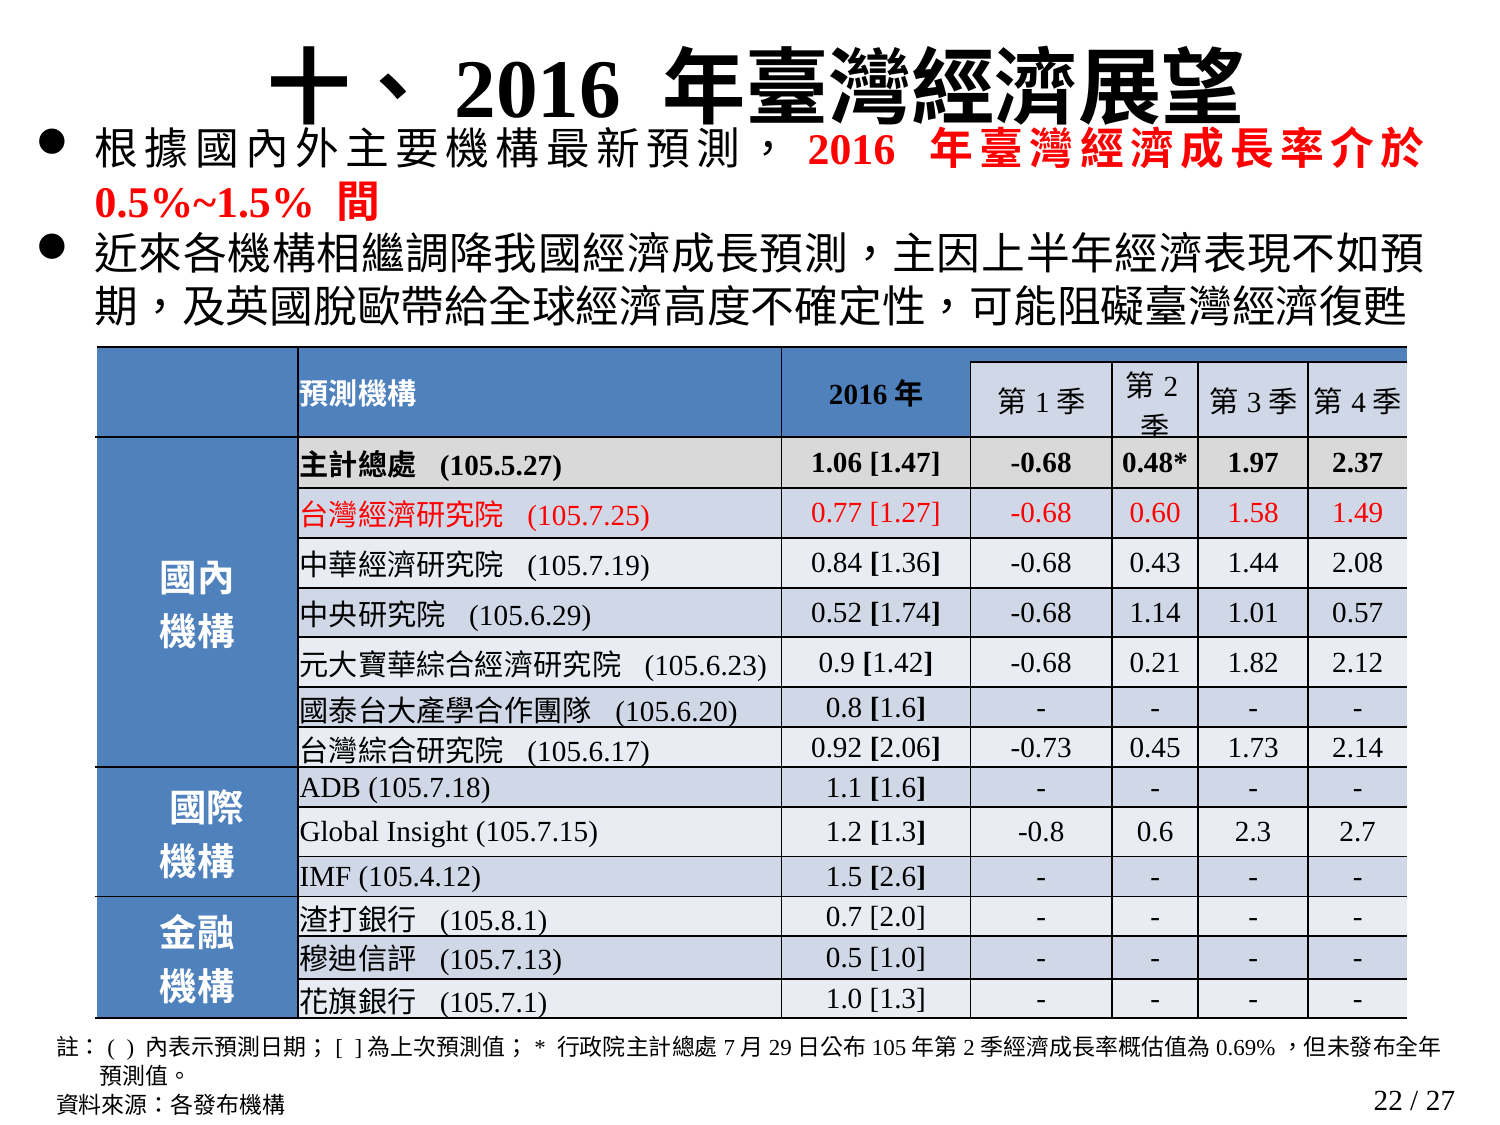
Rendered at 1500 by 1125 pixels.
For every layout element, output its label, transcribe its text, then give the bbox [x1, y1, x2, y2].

table_cell 0.6 [1113, 808, 1197, 856]
table_header [1188, 348, 1298, 361]
table_cell -0.68 [971, 589, 1111, 636]
table_cell - [971, 768, 1111, 806]
table_cell 第3季 [1199, 363, 1307, 436]
table_cell 主計總處 (105.5.27) [299, 438, 781, 487]
table_cell 2.14 [1309, 728, 1407, 766]
table_cell Global Insight (105.7.15) [299, 808, 781, 856]
table_cell - [971, 980, 1111, 1017]
table_cell 渣打銀行 (105.8.1) [299, 897, 781, 935]
table_cell - [1113, 897, 1197, 935]
table_cell 2.7 [1309, 808, 1407, 856]
table_cell 0.84 [1.36] [782, 539, 970, 587]
table_cell 0.21 [1113, 638, 1197, 686]
table_cell 1.14 [1113, 589, 1197, 636]
text_box 註：( ) 內表示預測日期；[ ]為上次預測值；* 行政院主計總處7月29日公布105年第2季經濟成長率概估值為0.69%，但未發布全年預測值。 資料來源：各發布機構 [41, 1023, 1471, 1125]
table_cell - [1309, 768, 1407, 806]
table_cell 1.5 [2.6] [782, 857, 970, 896]
table_cell -0.68 [971, 638, 1111, 686]
table_header 預測機構 [299, 348, 781, 436]
table_cell 0.8 [1.6] [782, 688, 970, 726]
table_header 2016年 [782, 348, 970, 436]
table_cell 第2季 [1113, 363, 1197, 436]
table_cell 1.44 [1199, 539, 1307, 587]
table_cell - [1309, 937, 1407, 978]
table_cell 1.06 [1.47] [782, 438, 970, 487]
table_cell 1.58 [1199, 489, 1307, 537]
table_cell 1.0 [1.3] [782, 980, 970, 1017]
table_cell - [971, 688, 1111, 726]
table_cell 花旗銀行 (105.7.1) [299, 980, 781, 1017]
table_cell - [1309, 897, 1407, 935]
table_cell 中央研究院 (105.6.29) [299, 589, 781, 636]
table_cell 0.43 [1113, 539, 1197, 587]
table_cell -0.73 [971, 728, 1111, 766]
table_cell 國內 機構 [97, 438, 297, 766]
table_cell 元大寶華綜合經濟研究院 (105.6.23) [299, 638, 781, 686]
table_cell 1.01 [1199, 589, 1307, 636]
text_box 根據國內外主要機構最新預測，2016 年臺灣經濟成長率介於 0.5%~1.5% 間 近來各機構相繼調降我國經濟成長預測，主因上半年經濟表現不如預期，及英國脫歐帶給全球經濟高度不確定性，可能阻礙臺灣經濟復甦 [0, 123, 1447, 327]
table_cell -0.68 [971, 438, 1111, 487]
table_header [97, 348, 297, 436]
table_cell 1.49 [1309, 489, 1407, 537]
table_cell - [971, 857, 1111, 896]
table_cell 0.5 [1.0] [782, 937, 970, 978]
table_cell 0.48* [1113, 438, 1197, 487]
table_cell 1.82 [1199, 638, 1307, 686]
table_cell 國際 機構 [97, 768, 297, 896]
table_cell - [1199, 688, 1307, 726]
table_cell 2.12 [1309, 638, 1407, 686]
table_cell 中華經濟研究院 (105.7.19) [299, 539, 781, 587]
table_cell 2.37 [1309, 438, 1407, 487]
table_cell 台灣經濟研究院 (105.7.25) [299, 489, 781, 537]
table_cell 0.77 [1.27] [782, 489, 970, 537]
table_cell ADB (105.7.18) [299, 768, 781, 806]
table_cell -0.68 [971, 539, 1111, 587]
table_cell 第4季 [1309, 363, 1407, 436]
table_header [1167, 348, 1188, 361]
table_cell - [971, 897, 1111, 935]
table_cell - [1199, 768, 1307, 806]
table_cell 1.73 [1199, 728, 1307, 766]
table_header [970, 348, 1167, 361]
table_cell 金融 機構 [97, 897, 297, 1017]
table_cell 1.2 [1.3] [782, 808, 970, 856]
table_cell -0.8 [971, 808, 1111, 856]
table_cell 第1季 [971, 363, 1111, 436]
table_cell - [1309, 688, 1407, 726]
table_cell 1.97 [1199, 438, 1307, 487]
table_cell - [1113, 857, 1197, 896]
table_cell - [1309, 857, 1407, 896]
table_cell - [971, 937, 1111, 978]
table_cell 0.9 [1.42] [782, 638, 970, 686]
table_cell 0.92 [2.06] [782, 728, 970, 766]
table_cell 0.45 [1113, 728, 1197, 766]
table_cell -0.68 [971, 489, 1111, 537]
table_cell 國泰台大產學合作團隊 (105.6.20) [299, 688, 781, 726]
table_cell - [1199, 857, 1307, 896]
table_cell 0.7 [2.0] [782, 897, 970, 935]
table_cell 2.3 [1199, 808, 1307, 856]
table_cell 台灣綜合研究院 (105.6.17) [299, 728, 781, 766]
table_cell - [1113, 688, 1197, 726]
table_cell 0.57 [1309, 589, 1407, 636]
table_cell 2.08 [1309, 539, 1407, 587]
text_box 十、2016 年臺灣經濟展望 [4, 19, 1500, 150]
table_cell 0.52 [1.74] [782, 589, 970, 636]
table_cell - [1113, 980, 1197, 1017]
table_cell - [1113, 768, 1197, 806]
table_cell 1.1 [1.6] [782, 768, 970, 806]
table_header [1298, 348, 1407, 361]
table_cell - [1199, 897, 1307, 935]
table_cell 0.60 [1113, 489, 1197, 537]
table_cell - [1199, 937, 1307, 978]
table_cell 穆迪信評 (105.7.13) [299, 937, 781, 978]
table_cell IMF (105.4.12) [299, 857, 781, 896]
table_cell - [1199, 980, 1307, 1017]
table_cell - [1309, 980, 1407, 1017]
table_cell - [1113, 937, 1197, 978]
